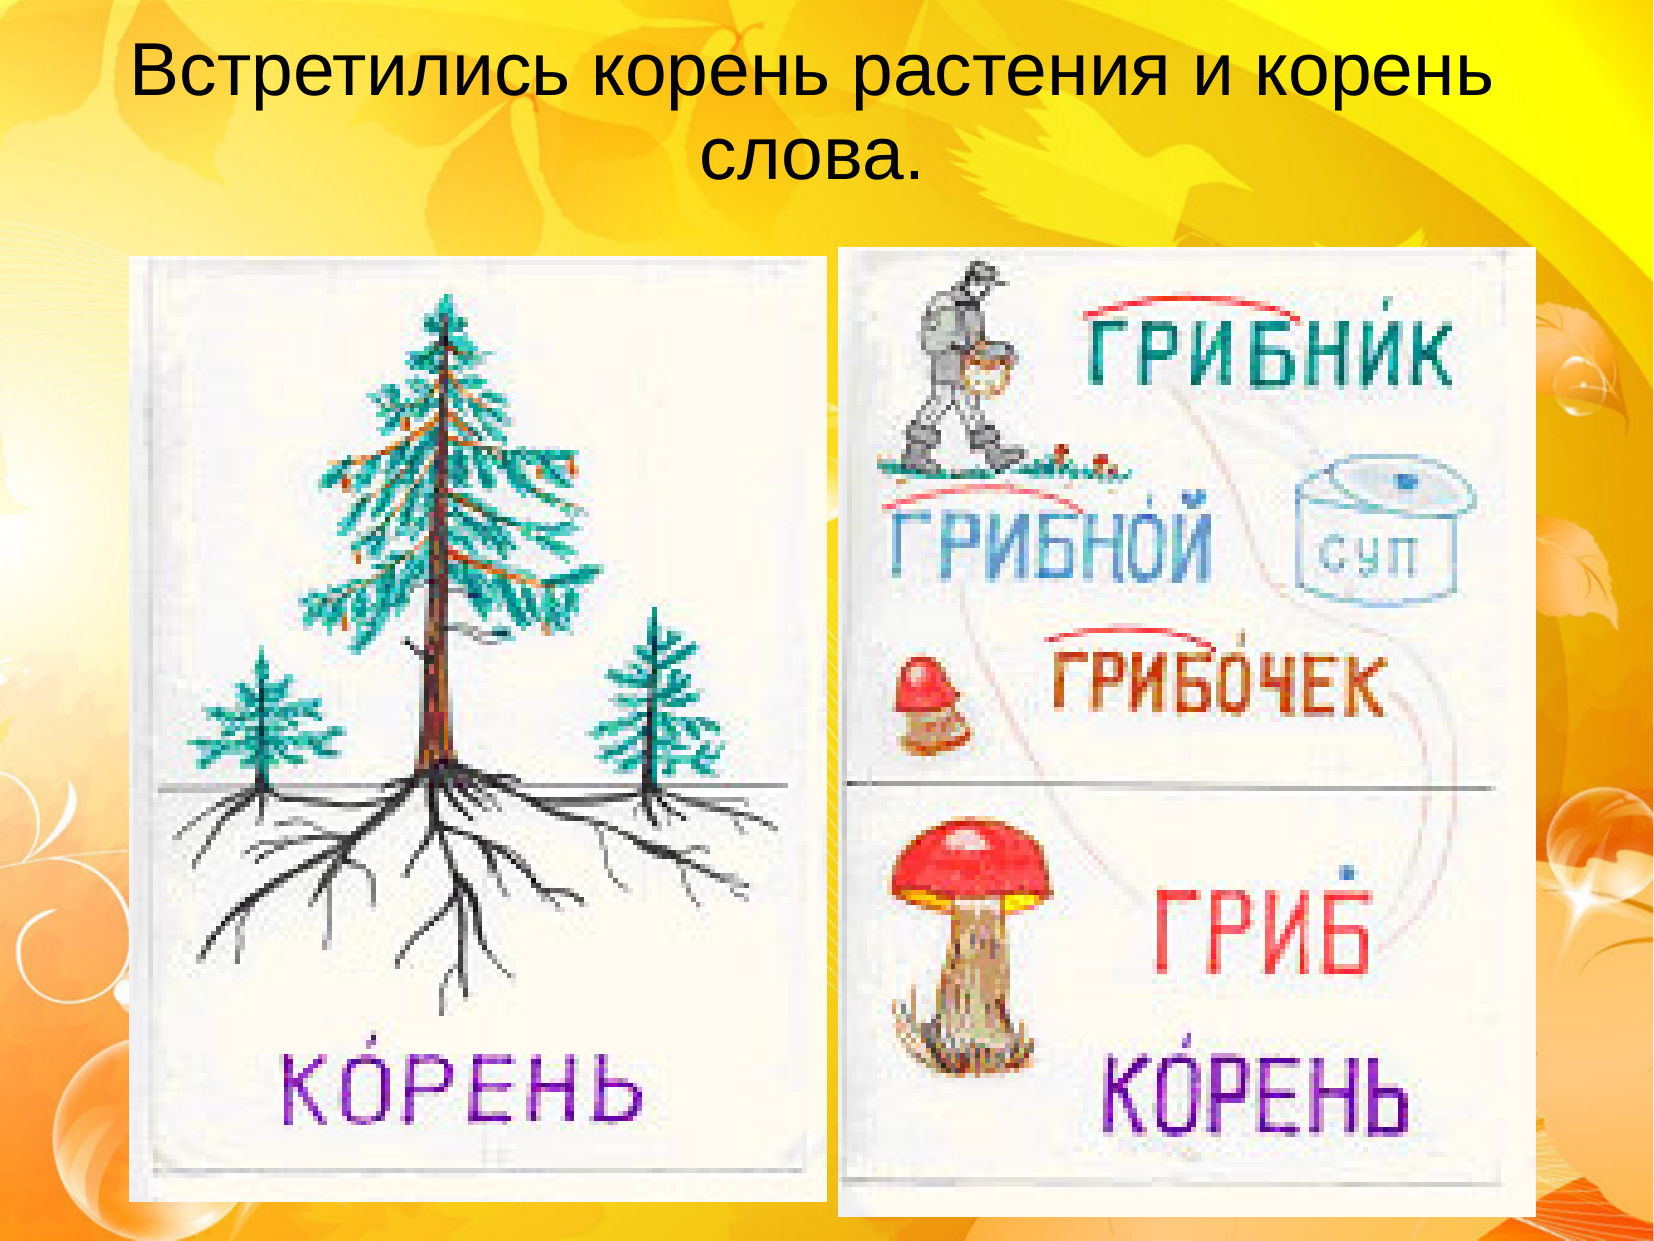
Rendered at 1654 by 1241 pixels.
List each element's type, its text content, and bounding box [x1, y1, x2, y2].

picture [0, 0, 1654, 1241]
text_box Встретились корень растения и корень слова. [9, 20, 1616, 260]
